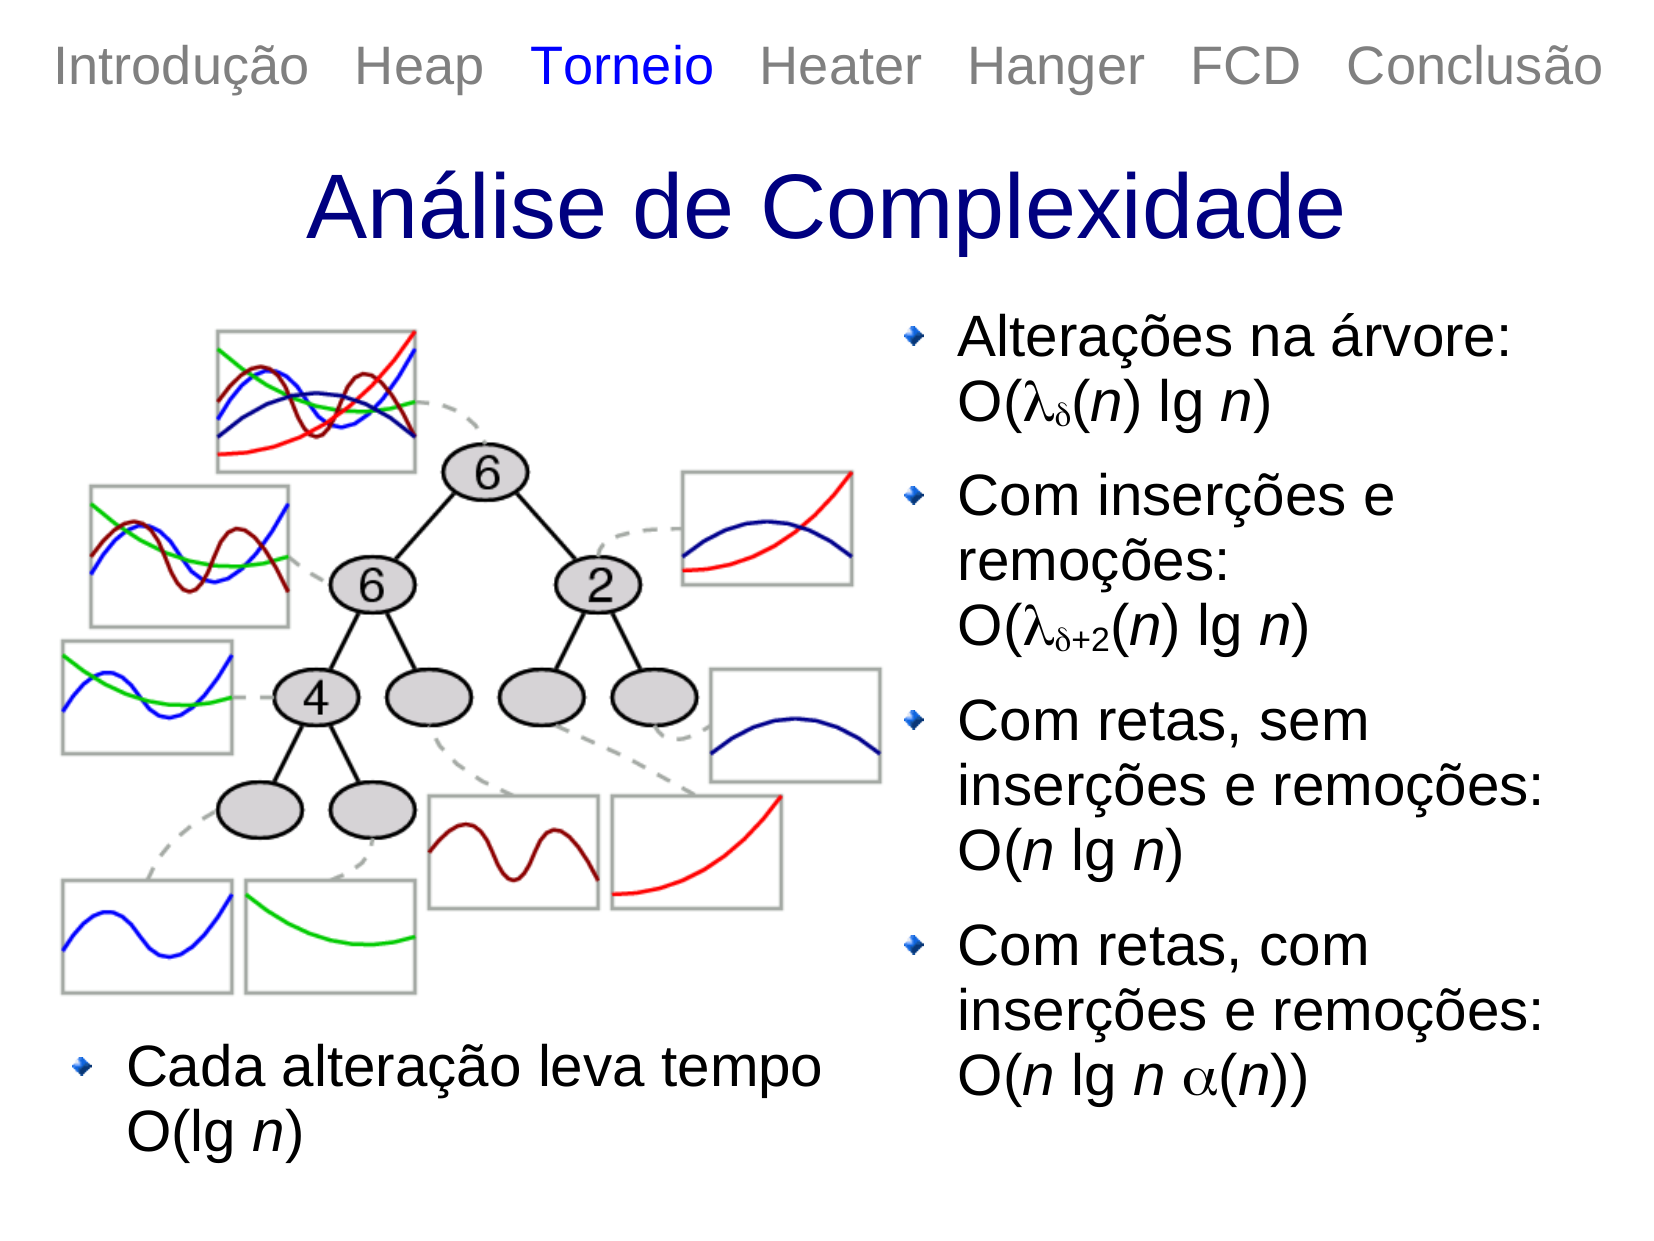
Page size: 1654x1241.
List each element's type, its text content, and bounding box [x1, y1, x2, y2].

list Cada alteração leva tempo O(lg n) [55, 1033, 869, 1175]
title Análise de Complexidade [121, 102, 1534, 311]
list Alterações na árvore: O(d(n) lg n) Com inserções e remoções: O(d+2(n) lg n) Com retas, sem inserções e remoções: O(n lg n) Com retas, com inserções e remoções: O(n lg n (n)) [887, 303, 1576, 1179]
picture [49, 327, 887, 1009]
text_box Introdução Heap Torneio Heater Hanger FCD Conclusão [30, 35, 1629, 96]
